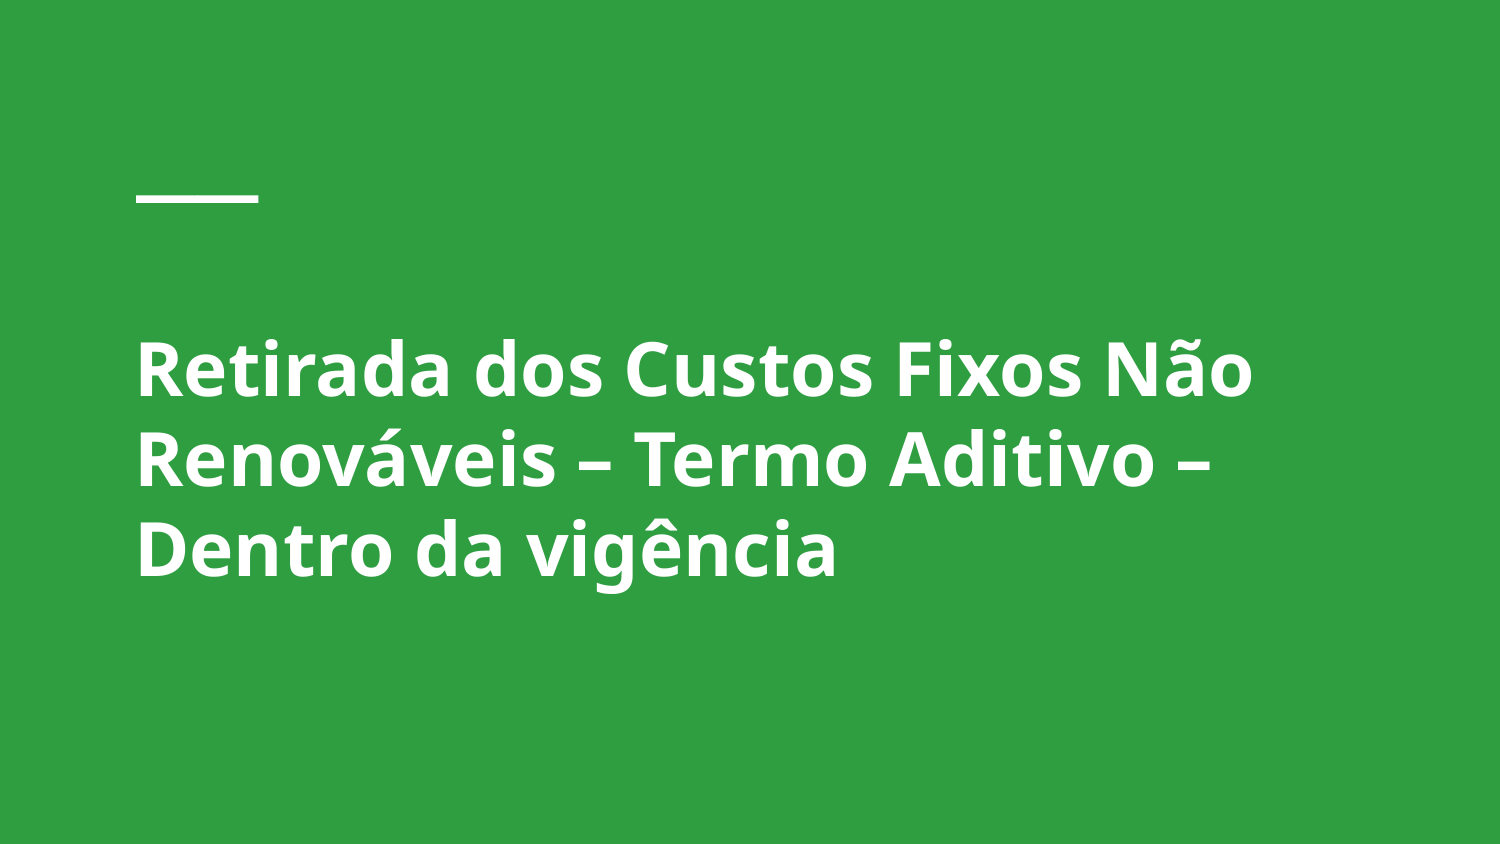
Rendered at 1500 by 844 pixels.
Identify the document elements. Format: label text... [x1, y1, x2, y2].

text_box Retirada dos Custos Fixos Não Renováveis – Termo Aditivo – Dentro da vigência [119, 191, 1381, 441]
